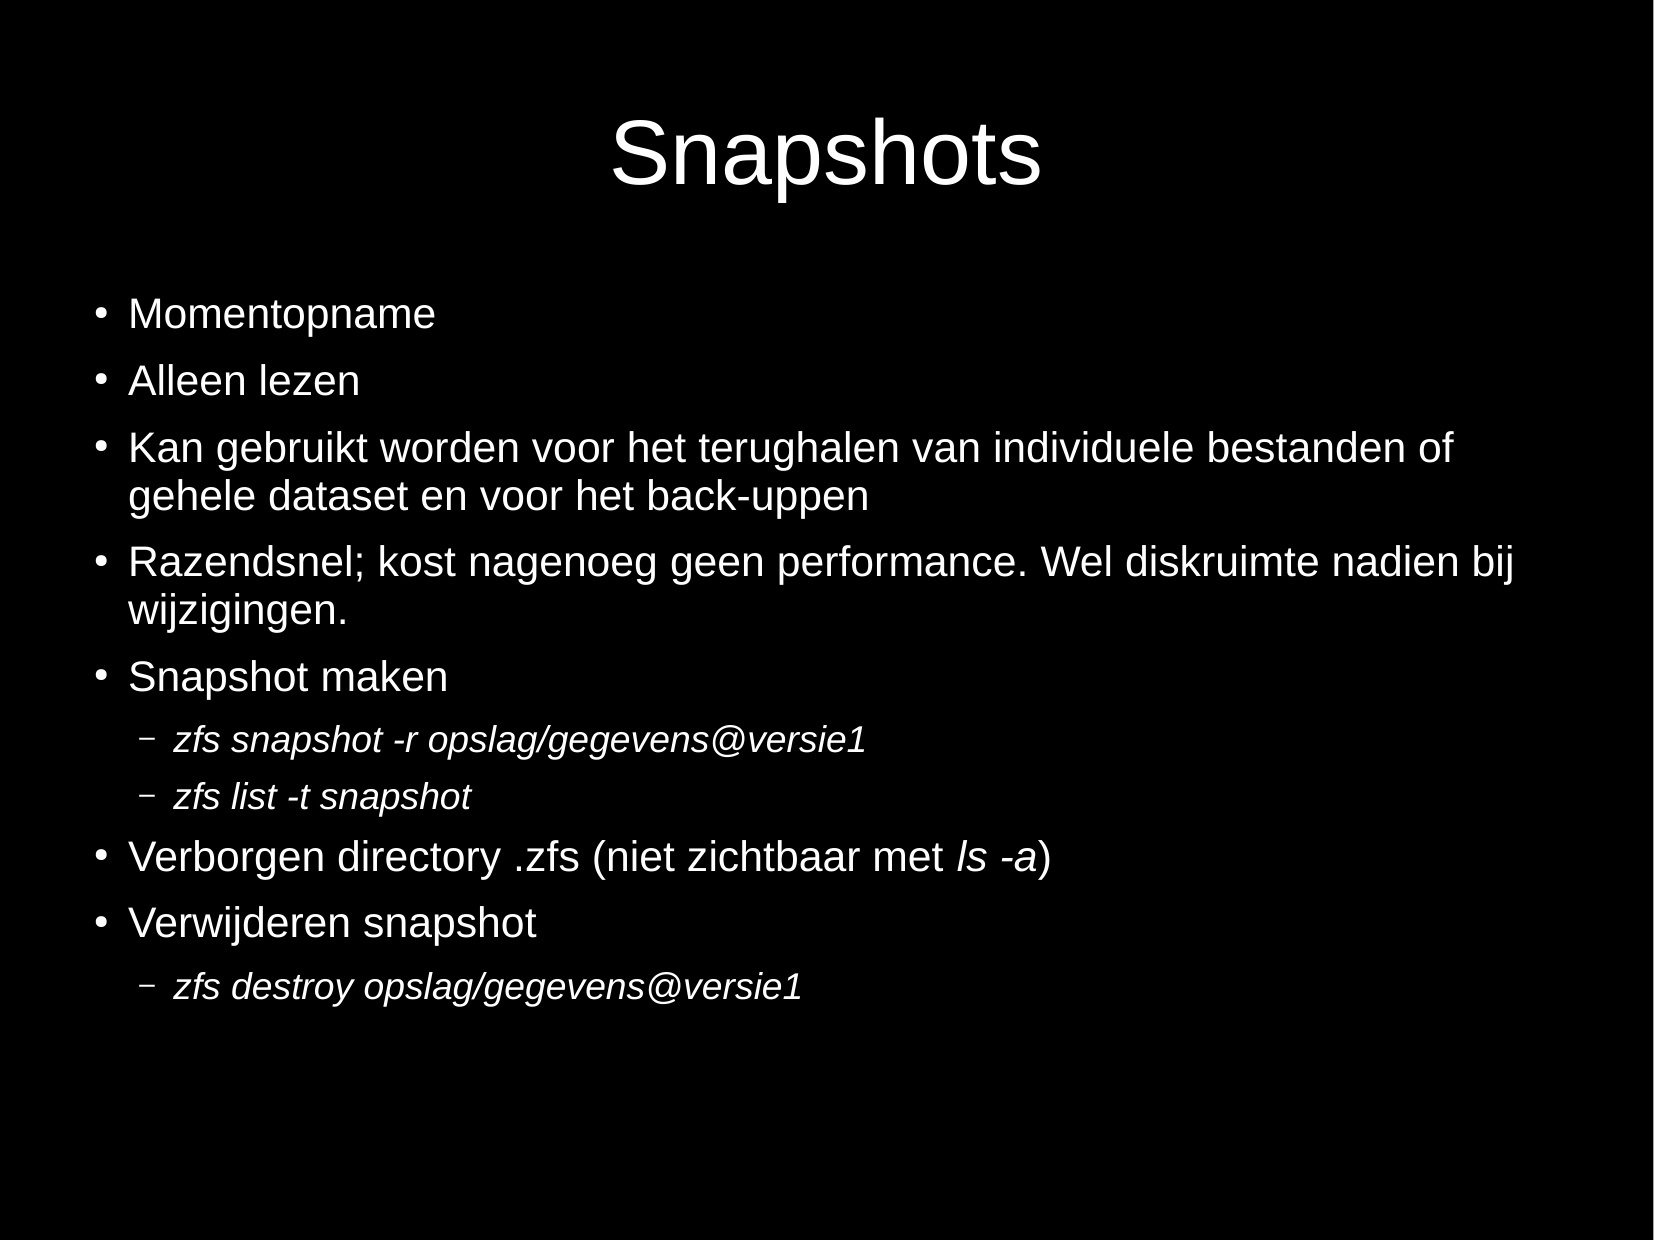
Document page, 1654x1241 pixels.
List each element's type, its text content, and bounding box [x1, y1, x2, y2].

title Snapshots [82, 49, 1571, 257]
list Momentopname Alleen lezen Kan gebruikt worden voor het terughalen van individuele bestanden of gehele dataset en voor het back-uppen Razendsnel; kost nagenoeg geen performance. Wel diskruimte nadien bij wijzigingen. Snapshot maken zfs snapshot -r opslag/gegevens@versie1 zfs list -t snapshot Verborgen directory .zfs (niet zichtbaar met ls -a) Verwijderen snapshot zfs destroy opslag/gegevens@versie1 [82, 290, 1571, 1010]
